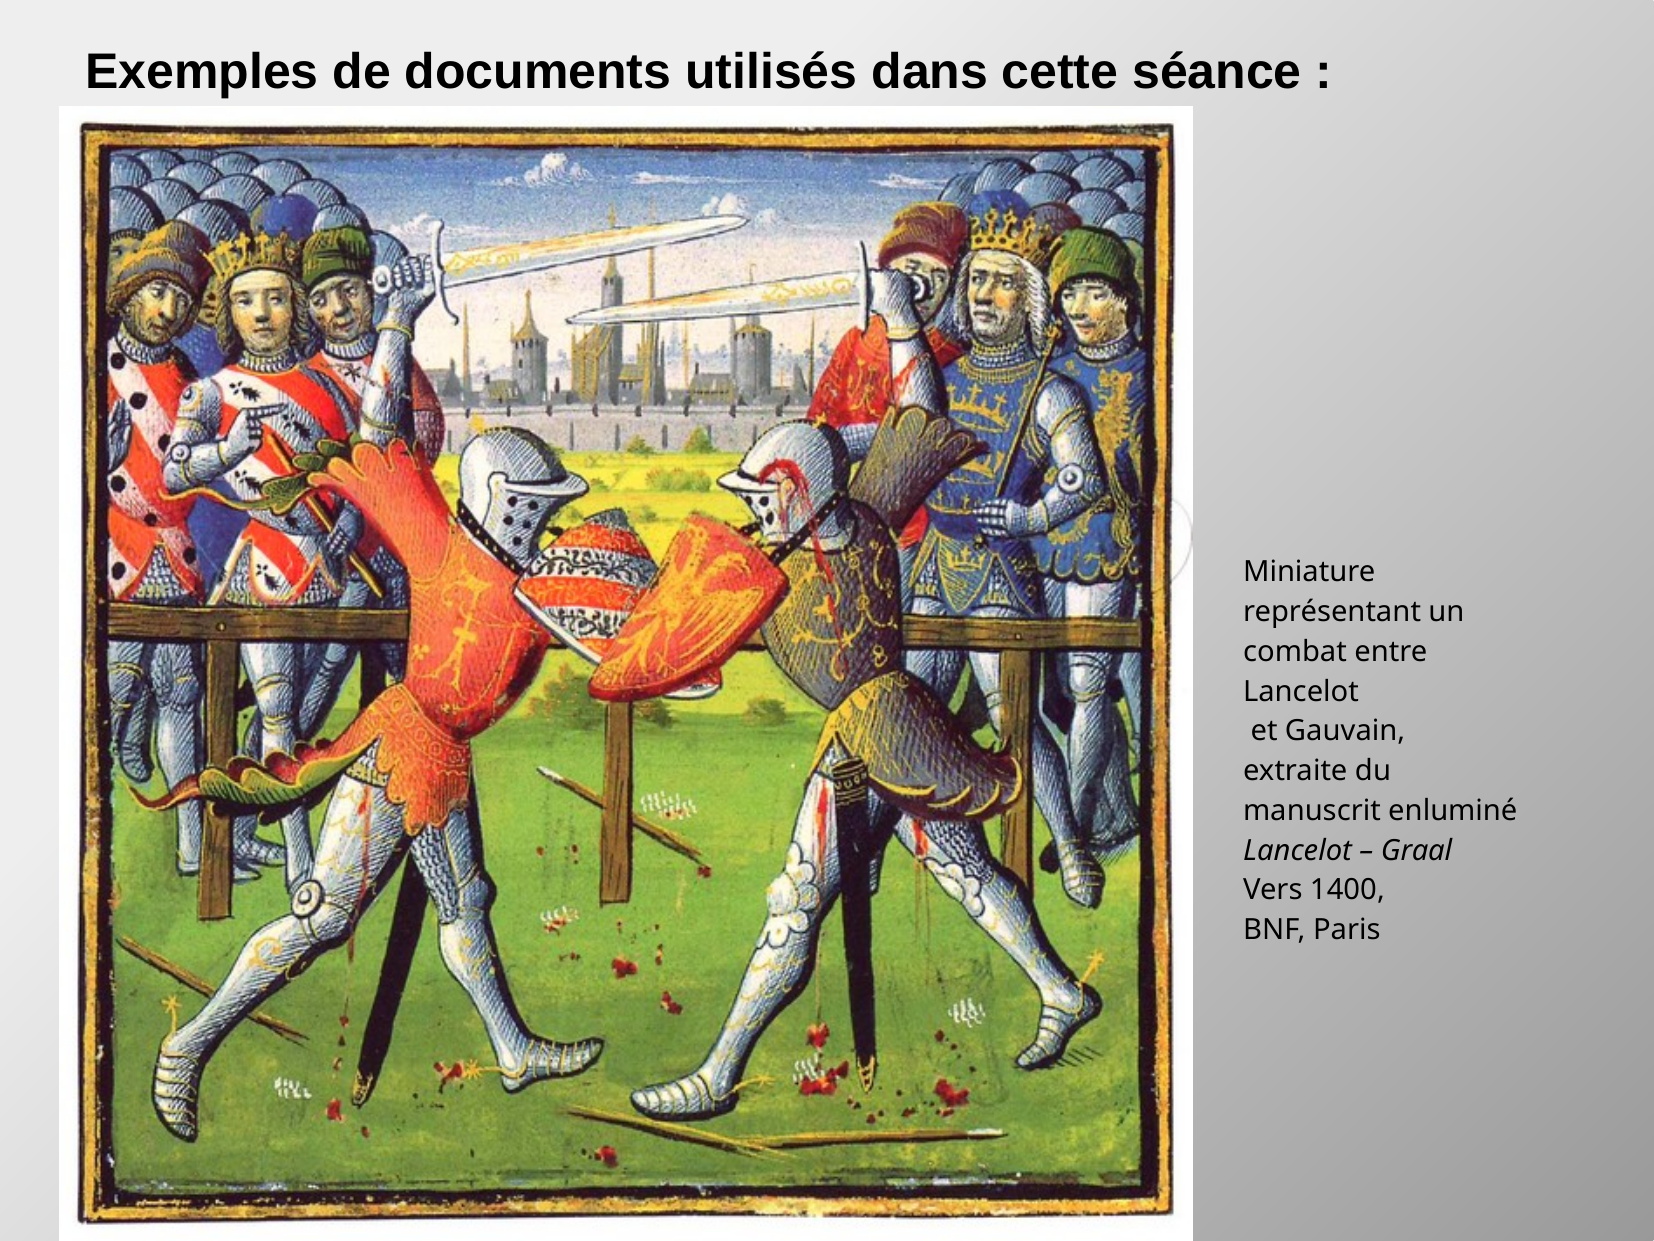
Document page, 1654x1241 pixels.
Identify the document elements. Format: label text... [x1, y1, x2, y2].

text_box Exemples de documents utilisés dans cette séance : [70, 35, 1524, 150]
text_box Miniature représentant un combat entre Lancelot et Gauvain, extraite du manuscrit enluminé Lancelot – Graal Vers 1400, BNF, Paris [1228, 543, 1548, 966]
picture [59, 106, 1193, 1241]
